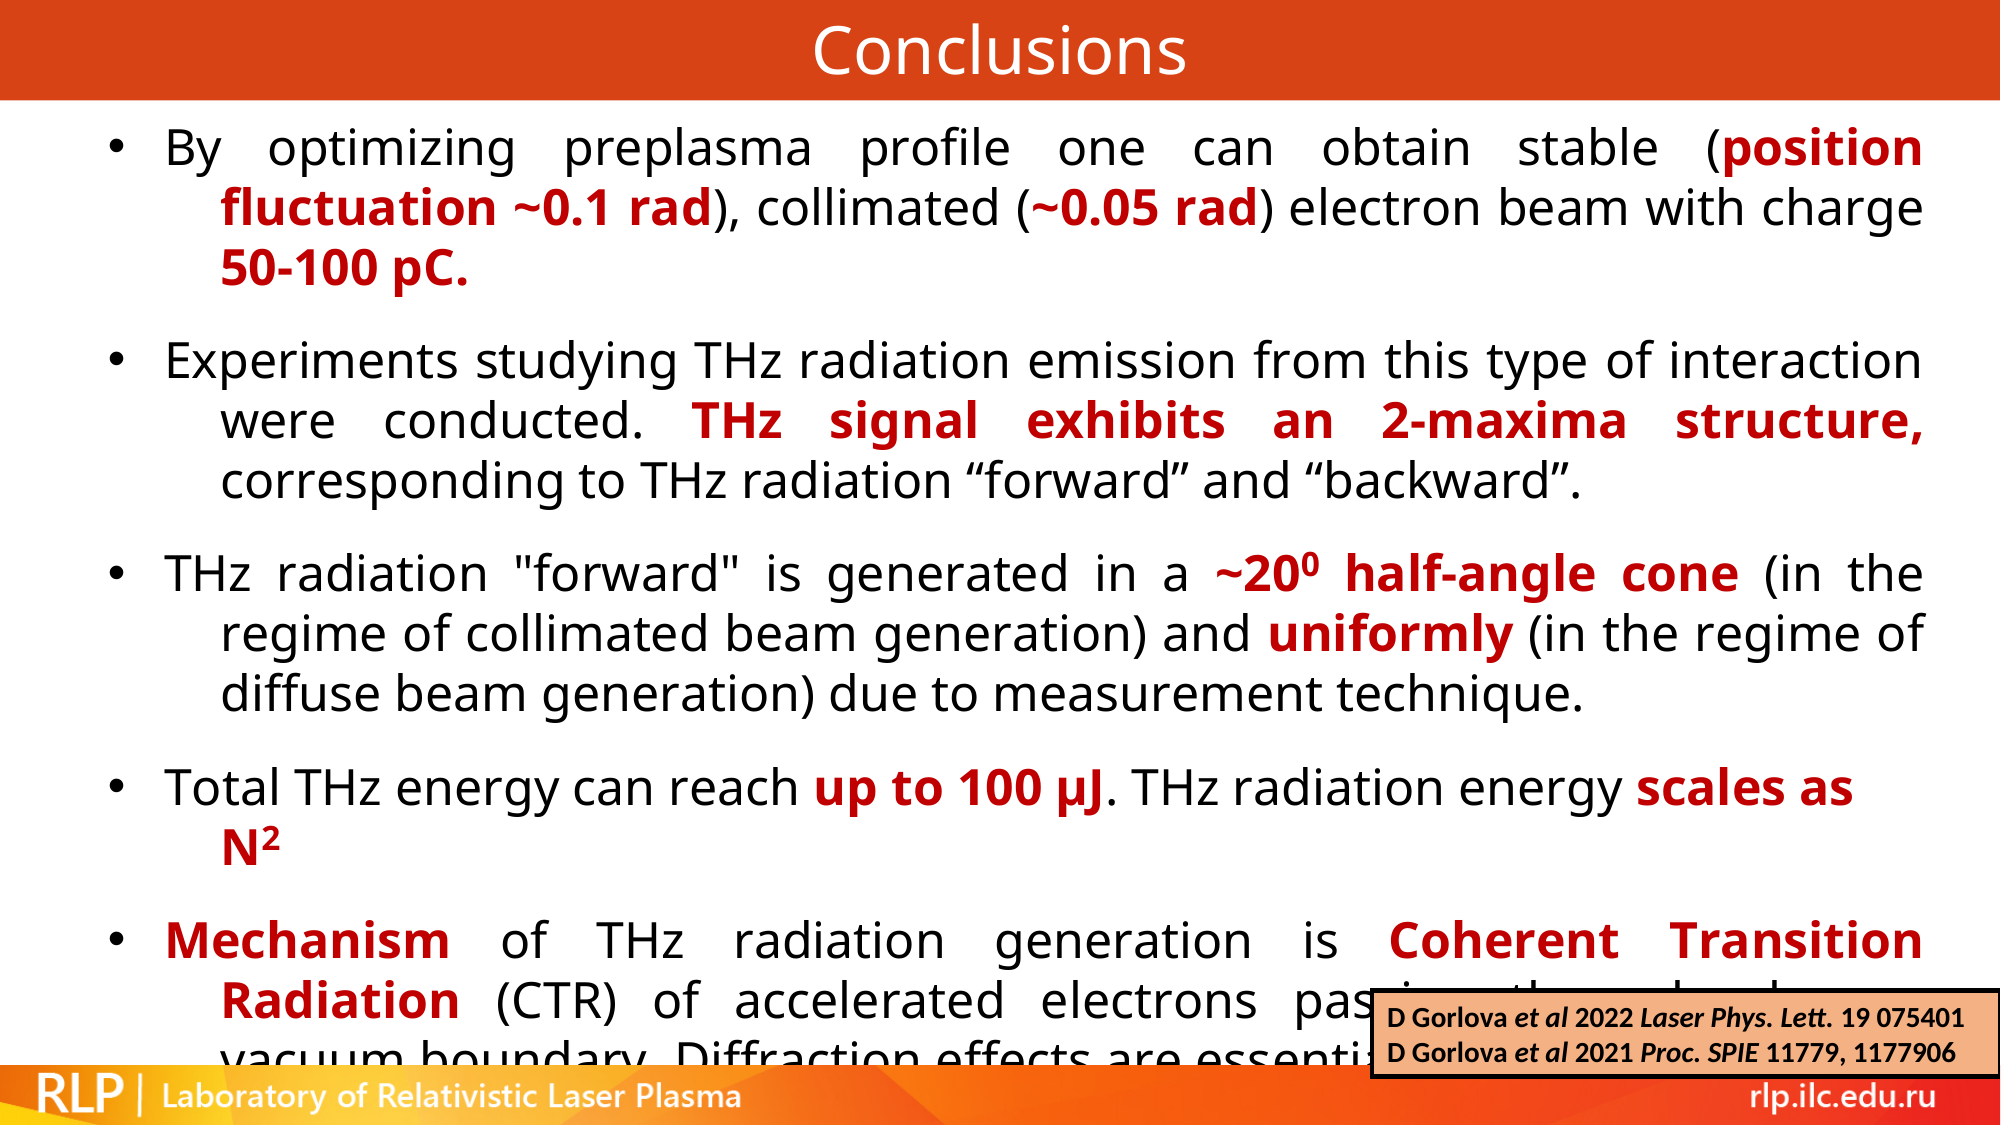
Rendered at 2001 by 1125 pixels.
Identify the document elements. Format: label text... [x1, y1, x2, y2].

text_box D Gorlova et al 2022 Laser Phys. Lett. 19 075401 D Gorlova et al 2021 Proc. SPIE 11779, 1177906 [1372, 990, 2000, 1077]
picture [0, 1065, 2000, 1125]
text_box By optimizing preplasma profile one can obtain stable (position fluctuation ~0.1 rad), collimated (~0.05 rad) electron beam with charge 50-100 pC. Experiments studying THz radiation emission from this type of interaction were conducted. THz signal exhibits an 2-maxima structure, corresponding to THz radiation “forward” and “backward”. THz radiation "forward" is generated in a ~200 half-angle cone (in the regime of collimated beam generation) and uniformly (in the regime of diffuse beam generation) due to measurement technique. Total THz energy can reach up to 100 μJ. THz radiation energy scales as N2 Mechanism of THz radiation generation is Coherent Transition Radiation (CTR) of accelerated electrons passing through plasma-vacuum boundary. Diffraction effects are essential to consider. [92, 101, 1940, 825]
text_box Conclusions [0, 0, 2000, 101]
